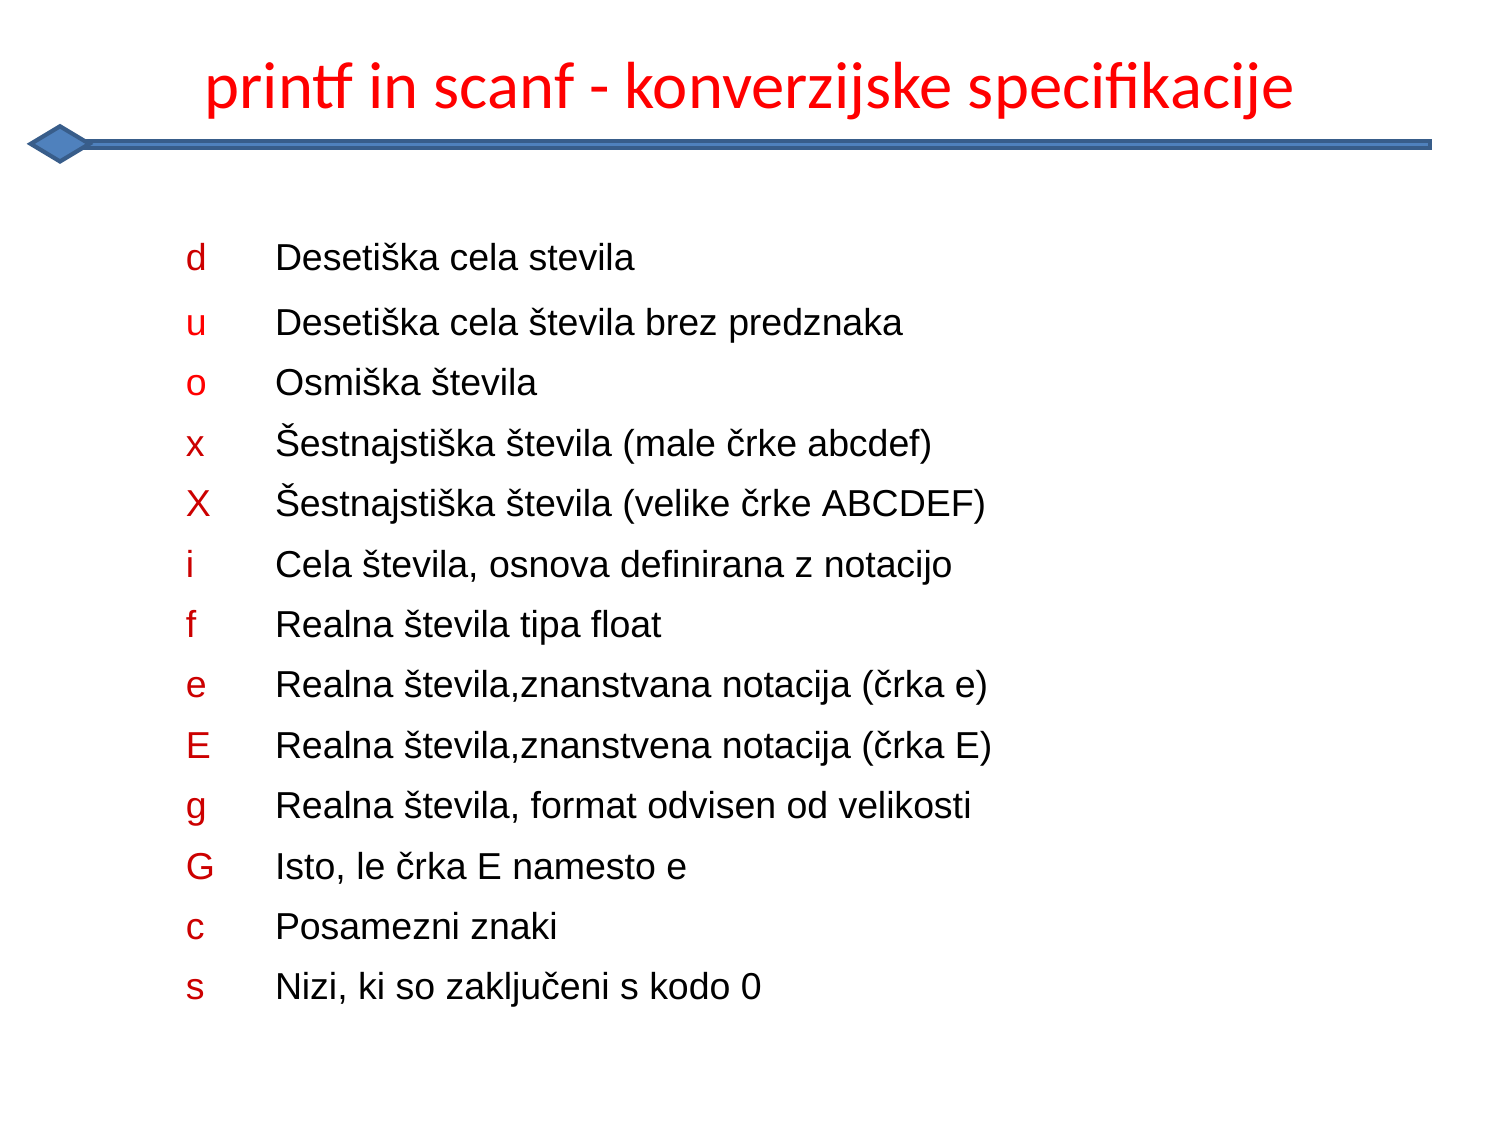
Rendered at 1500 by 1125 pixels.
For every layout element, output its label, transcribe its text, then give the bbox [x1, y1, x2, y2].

table_cell s [171, 955, 260, 1015]
table_cell e [171, 653, 260, 713]
title printf in scanf - konverzijske specifikacije [75, 23, 1426, 141]
table_cell Posamezni znaki [260, 894, 1104, 955]
table_cell X [171, 471, 260, 532]
table_cell Realna števila,znanstvena notacija (črka E) [260, 713, 1104, 773]
table_header d [171, 220, 260, 290]
table_cell Realna števila tipa float [260, 592, 1104, 653]
table_cell Isto, le črka E namesto e [260, 834, 1104, 894]
table_cell f [171, 592, 260, 653]
table_cell Šestnajstiška števila (velike črke ABCDEF) [260, 471, 1104, 532]
table_cell Šestnajstiška števila (male črke abcdef) [260, 411, 1104, 471]
table_cell G [171, 834, 260, 894]
table_cell u [171, 290, 260, 351]
table_cell c [171, 894, 260, 955]
table_cell i [171, 532, 260, 592]
table_cell E [171, 713, 260, 773]
table_cell Desetiška cela števila brez predznaka [260, 290, 1104, 351]
table_cell Realna števila, format odvisen od velikosti [260, 773, 1104, 834]
table_cell g [171, 773, 260, 834]
table_cell Nizi, ki so zaključeni s kodo 0 [260, 955, 1104, 1015]
table_cell x [171, 411, 260, 471]
table_cell Cela števila, osnova definirana z notacijo [260, 532, 1104, 592]
table_cell Osmiška števila [260, 351, 1104, 411]
table_header Desetiška cela stevila [260, 220, 1104, 290]
table_cell Realna števila,znanstvana notacija (črka e) [260, 653, 1104, 713]
table_cell o [171, 351, 260, 411]
